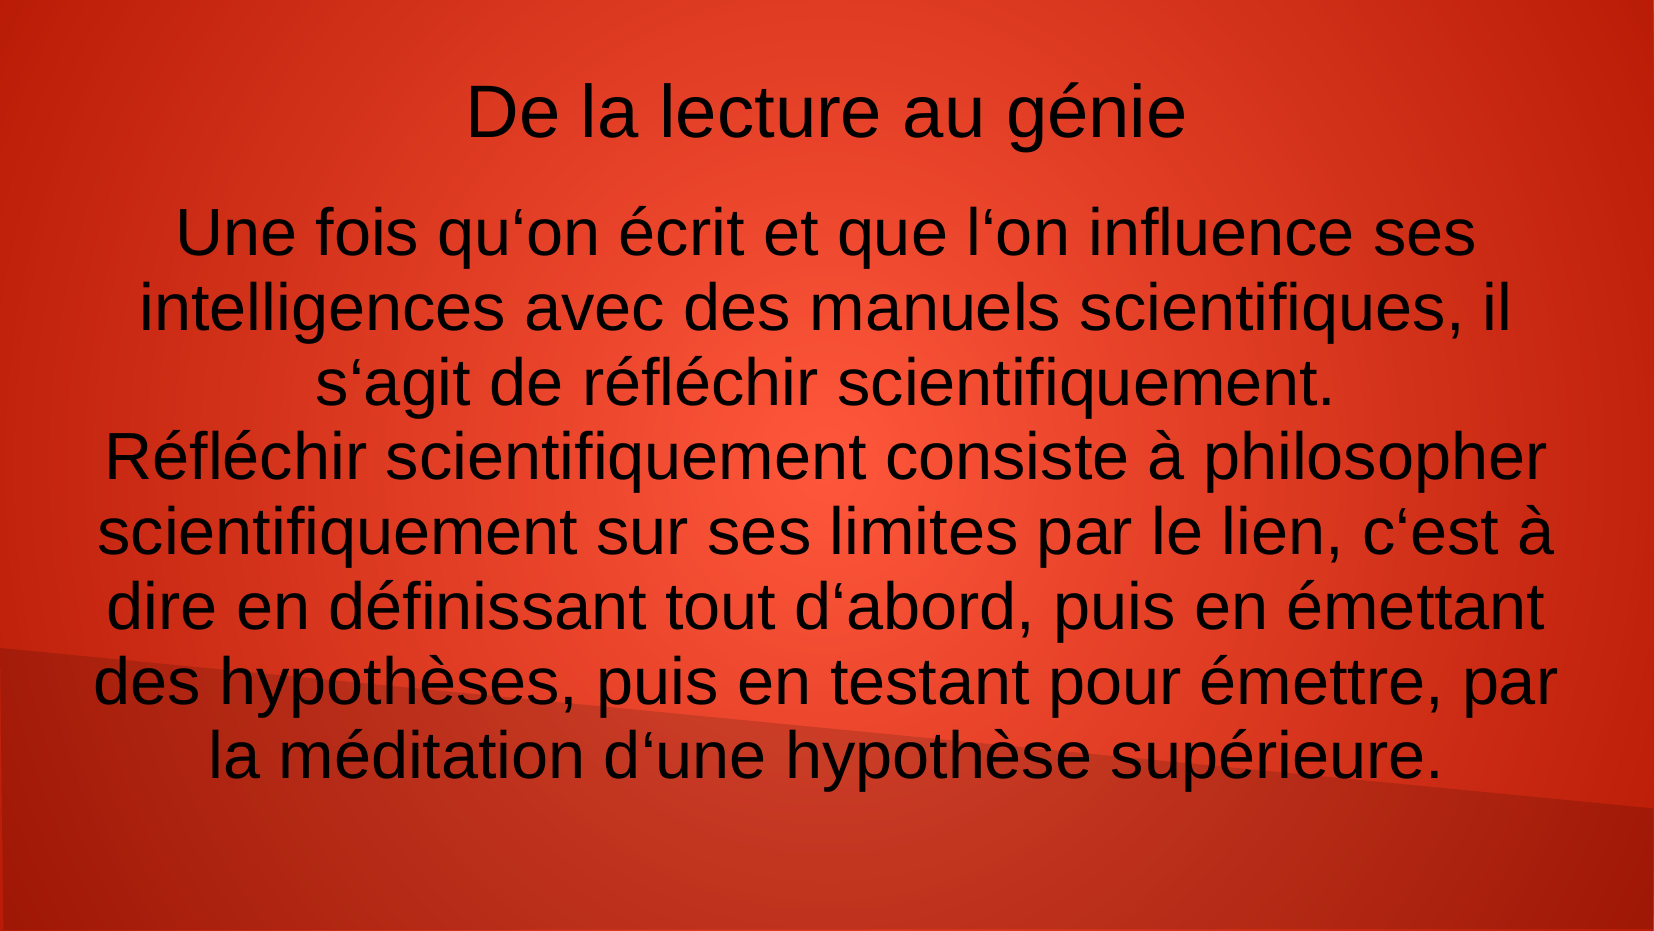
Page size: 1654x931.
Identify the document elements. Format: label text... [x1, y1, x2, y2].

title De la lecture au génie [82, 35, 1571, 189]
subtitle Une fois qu‘on écrit et que l‘on influence ses intelligences avec des manuels scientifiques, il s‘agit de réfléchir scientifiquement. Réfléchir scientifiquement consiste à philosopher scientifiquement sur ses limites par le lien, c‘est à dire en définissant tout d‘abord, puis en émettant des hypothèses, puis en testant pour émettre, par la méditation d‘une hypothèse supérieure. [82, 195, 1571, 794]
